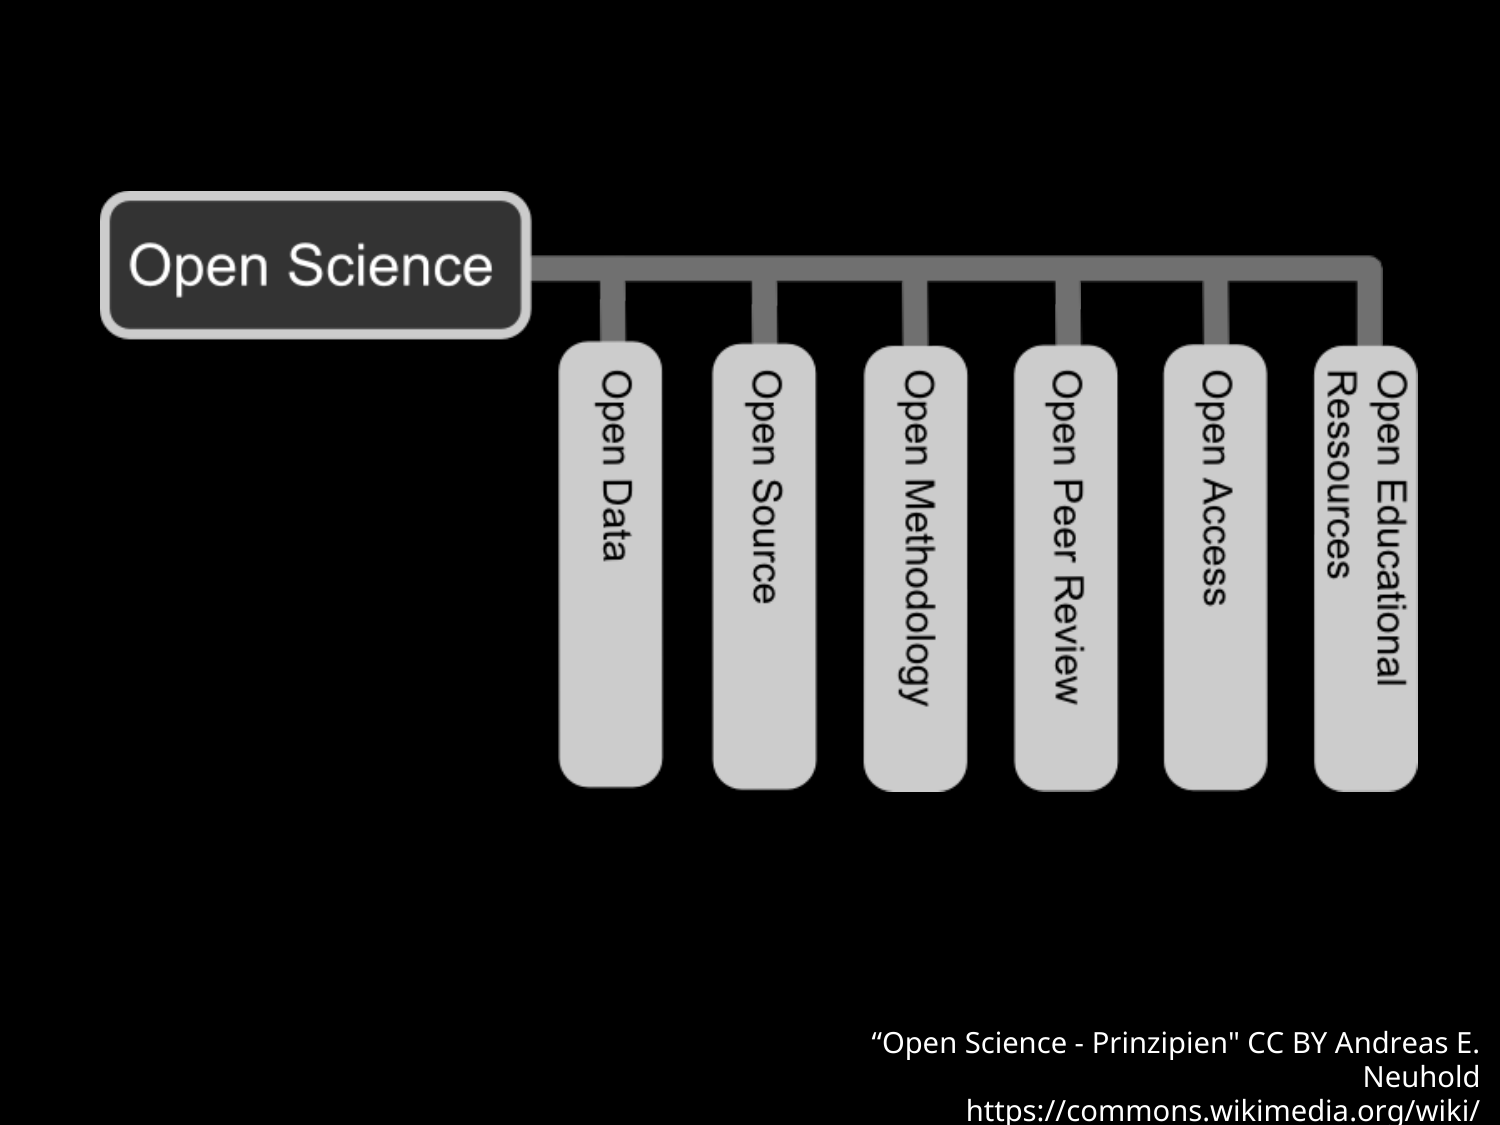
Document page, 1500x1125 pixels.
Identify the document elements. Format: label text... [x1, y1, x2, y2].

text_box “Open Science - Prinzipien" CC BY Andreas E. Neuhold https://commons.wikimedia.org/wiki/File:Open_Science_-_Prinzipien.png [831, 1018, 1496, 1110]
picture [100, 191, 1418, 792]
